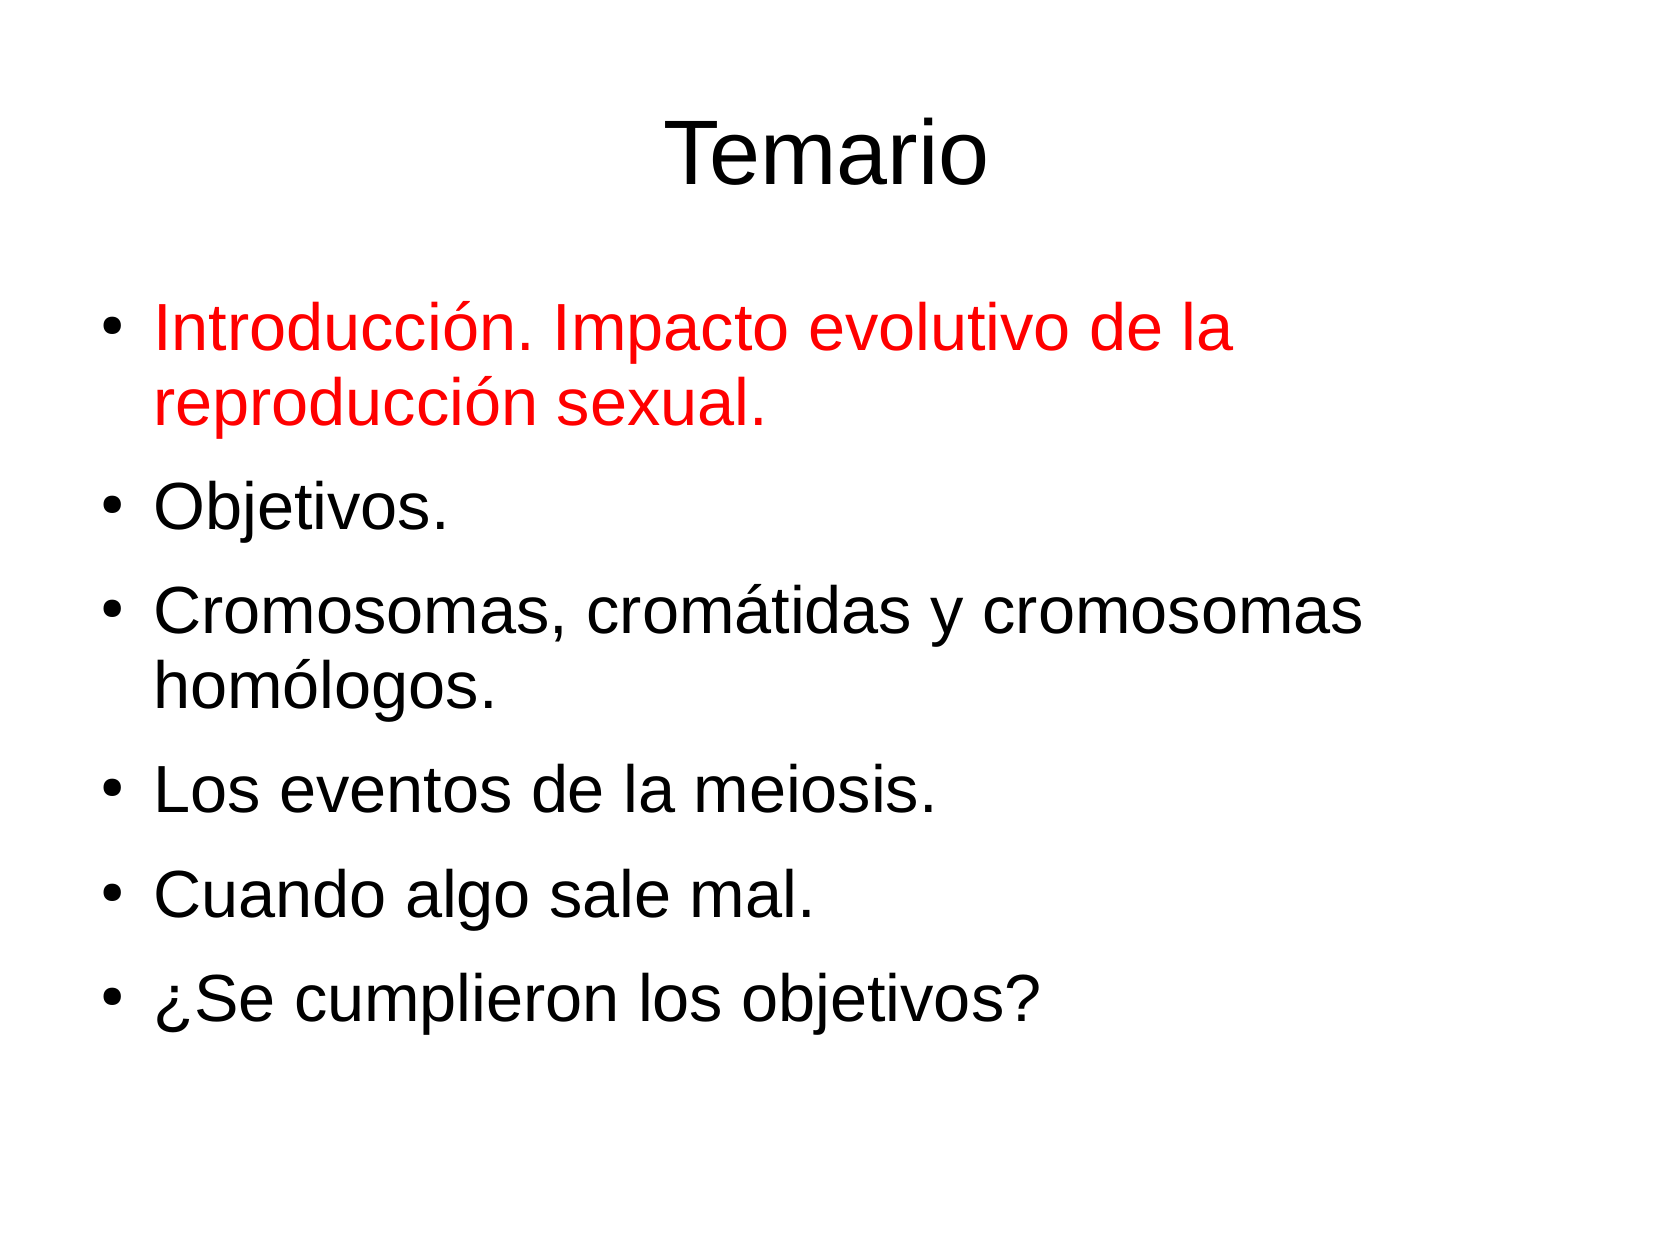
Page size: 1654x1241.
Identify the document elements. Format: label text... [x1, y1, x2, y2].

title Temario [82, 49, 1571, 257]
list Introducción. Impacto evolutivo de la reproducción sexual. Objetivos. Cromosomas, cromátidas y cromosomas homólogos. Los eventos de la meiosis. Cuando algo sale mal. ¿Se cumplieron los objetivos? [82, 290, 1571, 1109]
